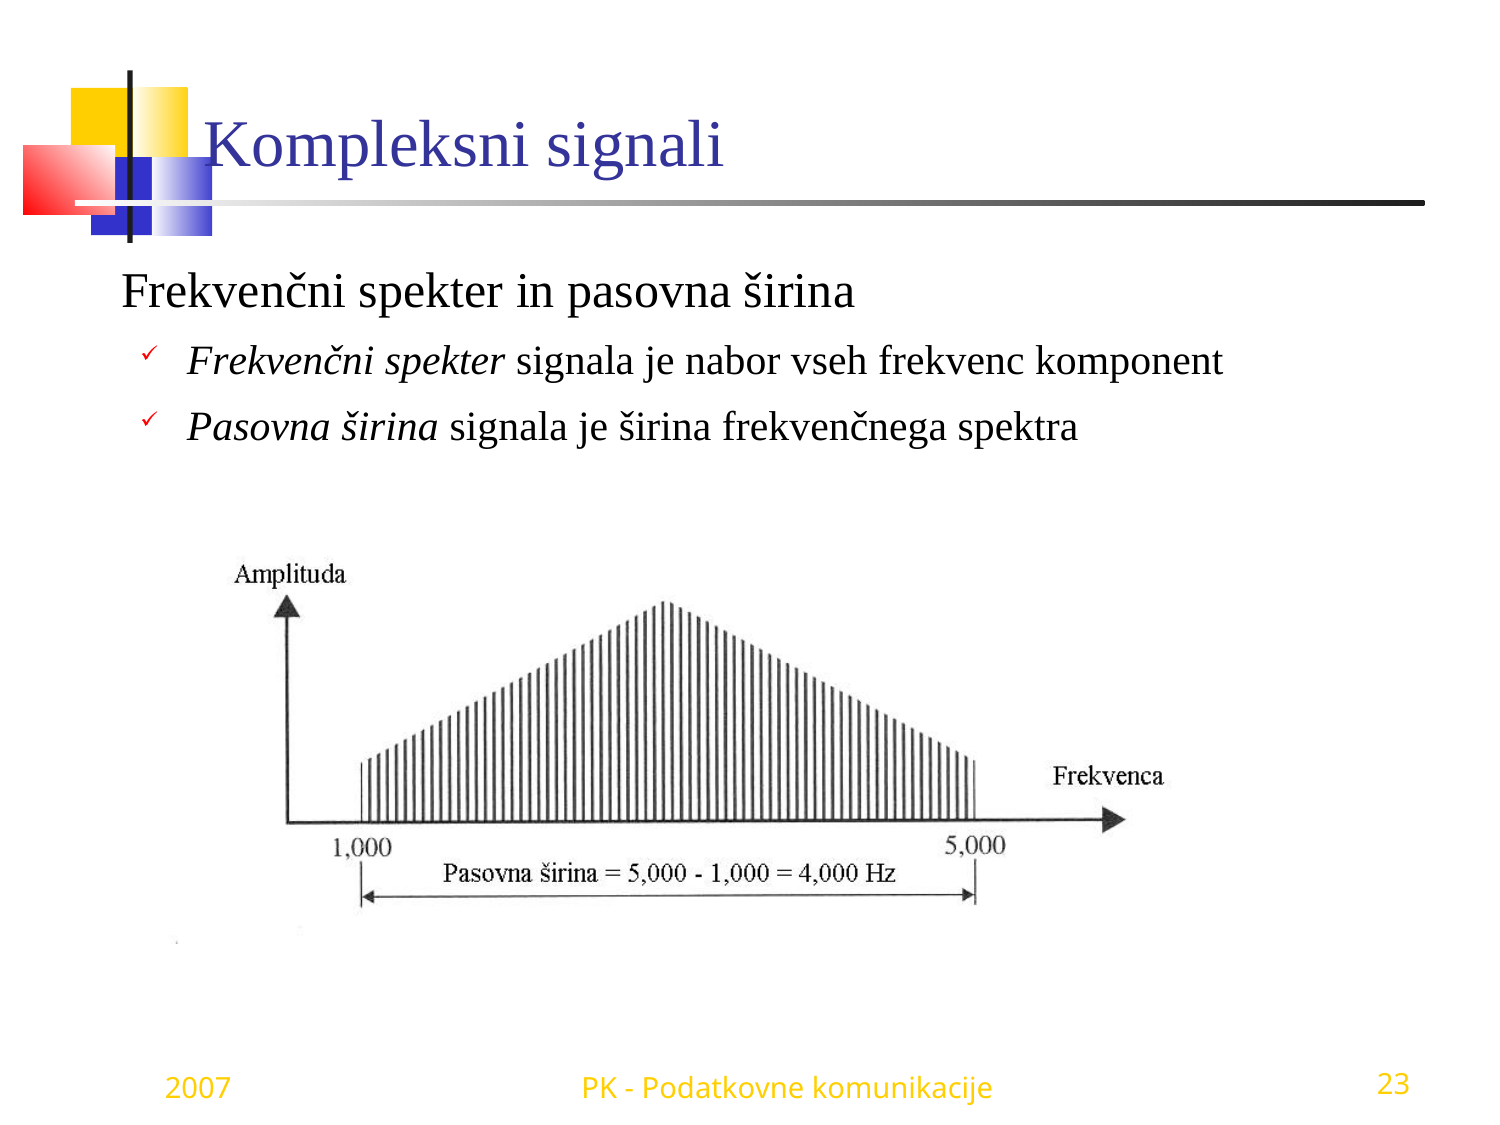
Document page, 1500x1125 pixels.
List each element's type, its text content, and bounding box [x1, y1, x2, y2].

text_box 2007 [150, 1037, 463, 1113]
list Frekvenčni spekter in pasovna širina Frekvenčni spekter signala je nabor vseh frekvenc komponent Pasovna širina signala je širina frekvenčnega spektra [50, 249, 1469, 468]
title Kompleksni signali [188, 92, 1468, 188]
text_box <number> [1112, 1037, 1426, 1113]
picture [159, 527, 1247, 944]
text_box PK - Podatkovne komunikacije [549, 1037, 1026, 1113]
